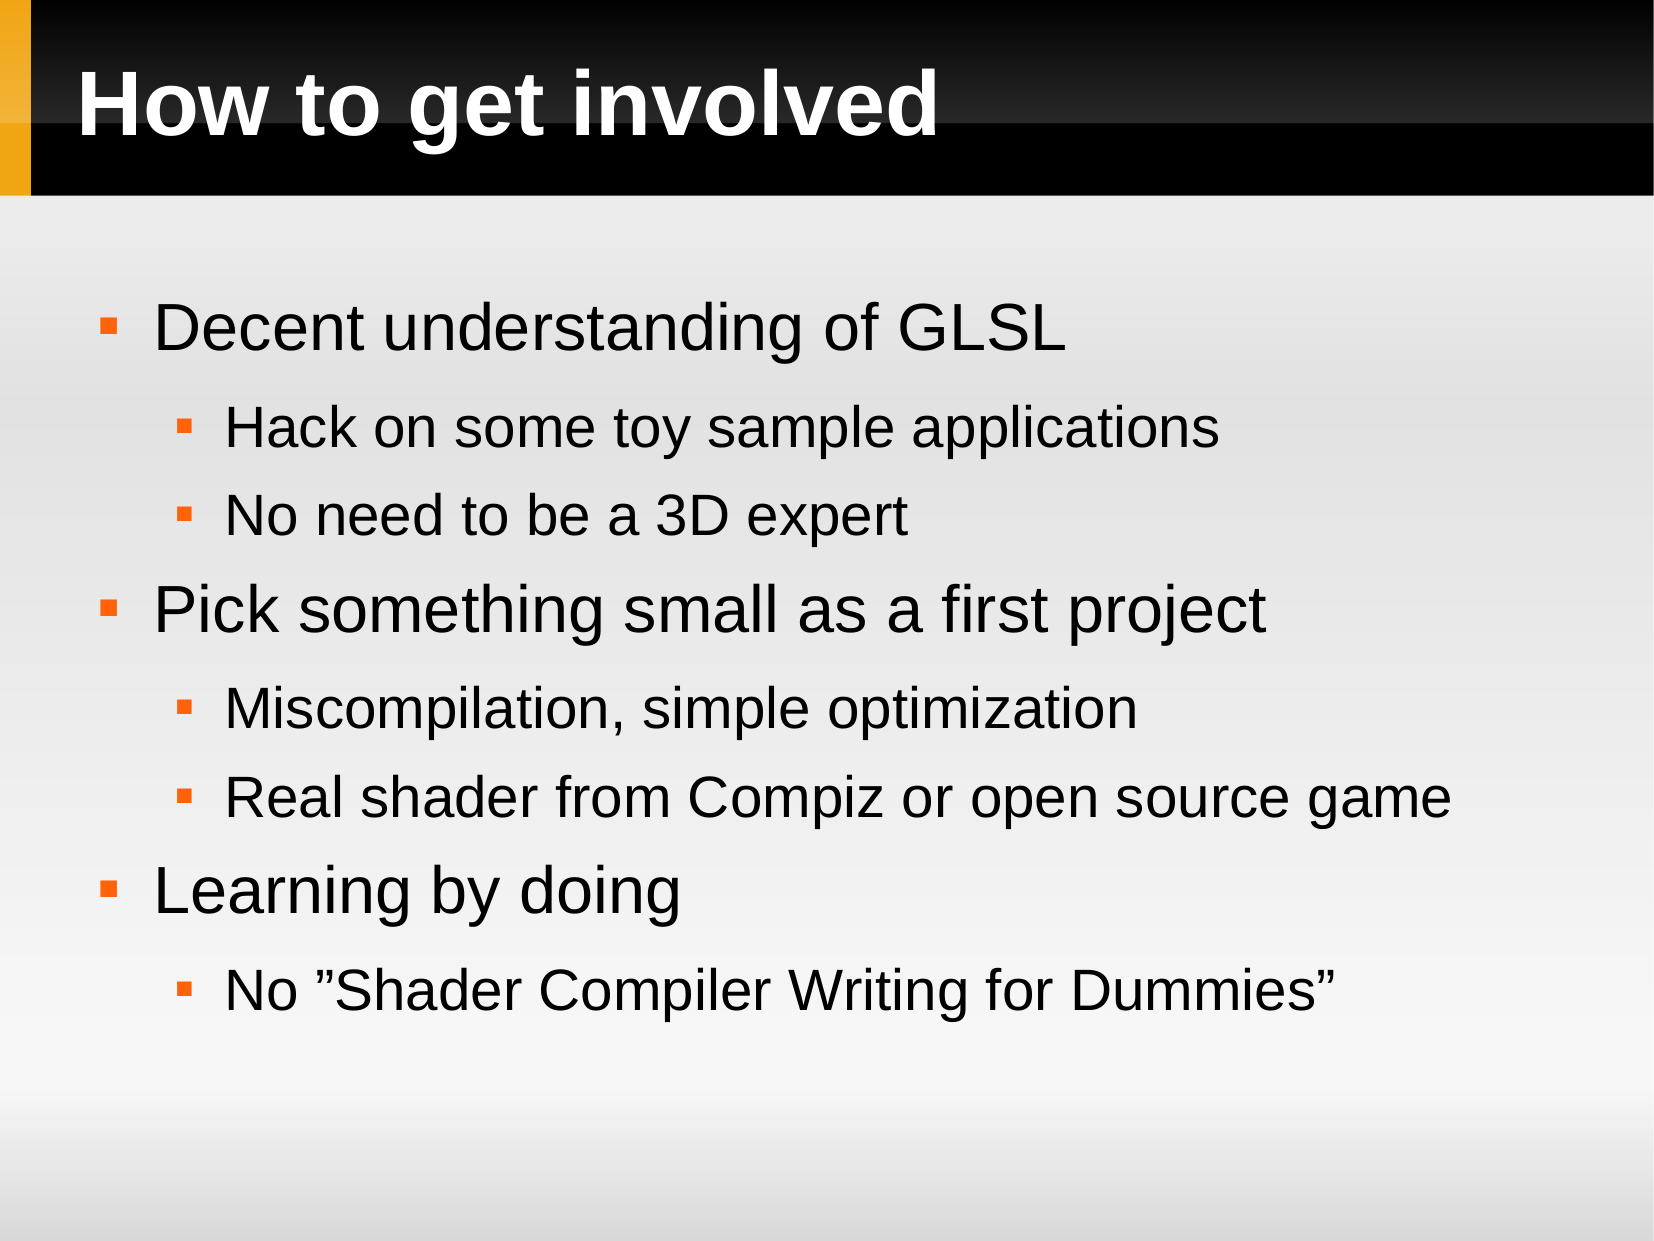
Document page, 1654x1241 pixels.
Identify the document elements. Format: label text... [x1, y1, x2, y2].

title How to get involved [76, 7, 1565, 200]
list Decent understanding of GLSL Hack on some toy sample applications No need to be a 3D expert Pick something small as a first project Miscompilation, simple optimization Real shader from Compiz or open source game Learning by doing No ”Shader Compiler Writing for Dummies” [82, 290, 1571, 1094]
picture [0, 0, 1654, 1241]
